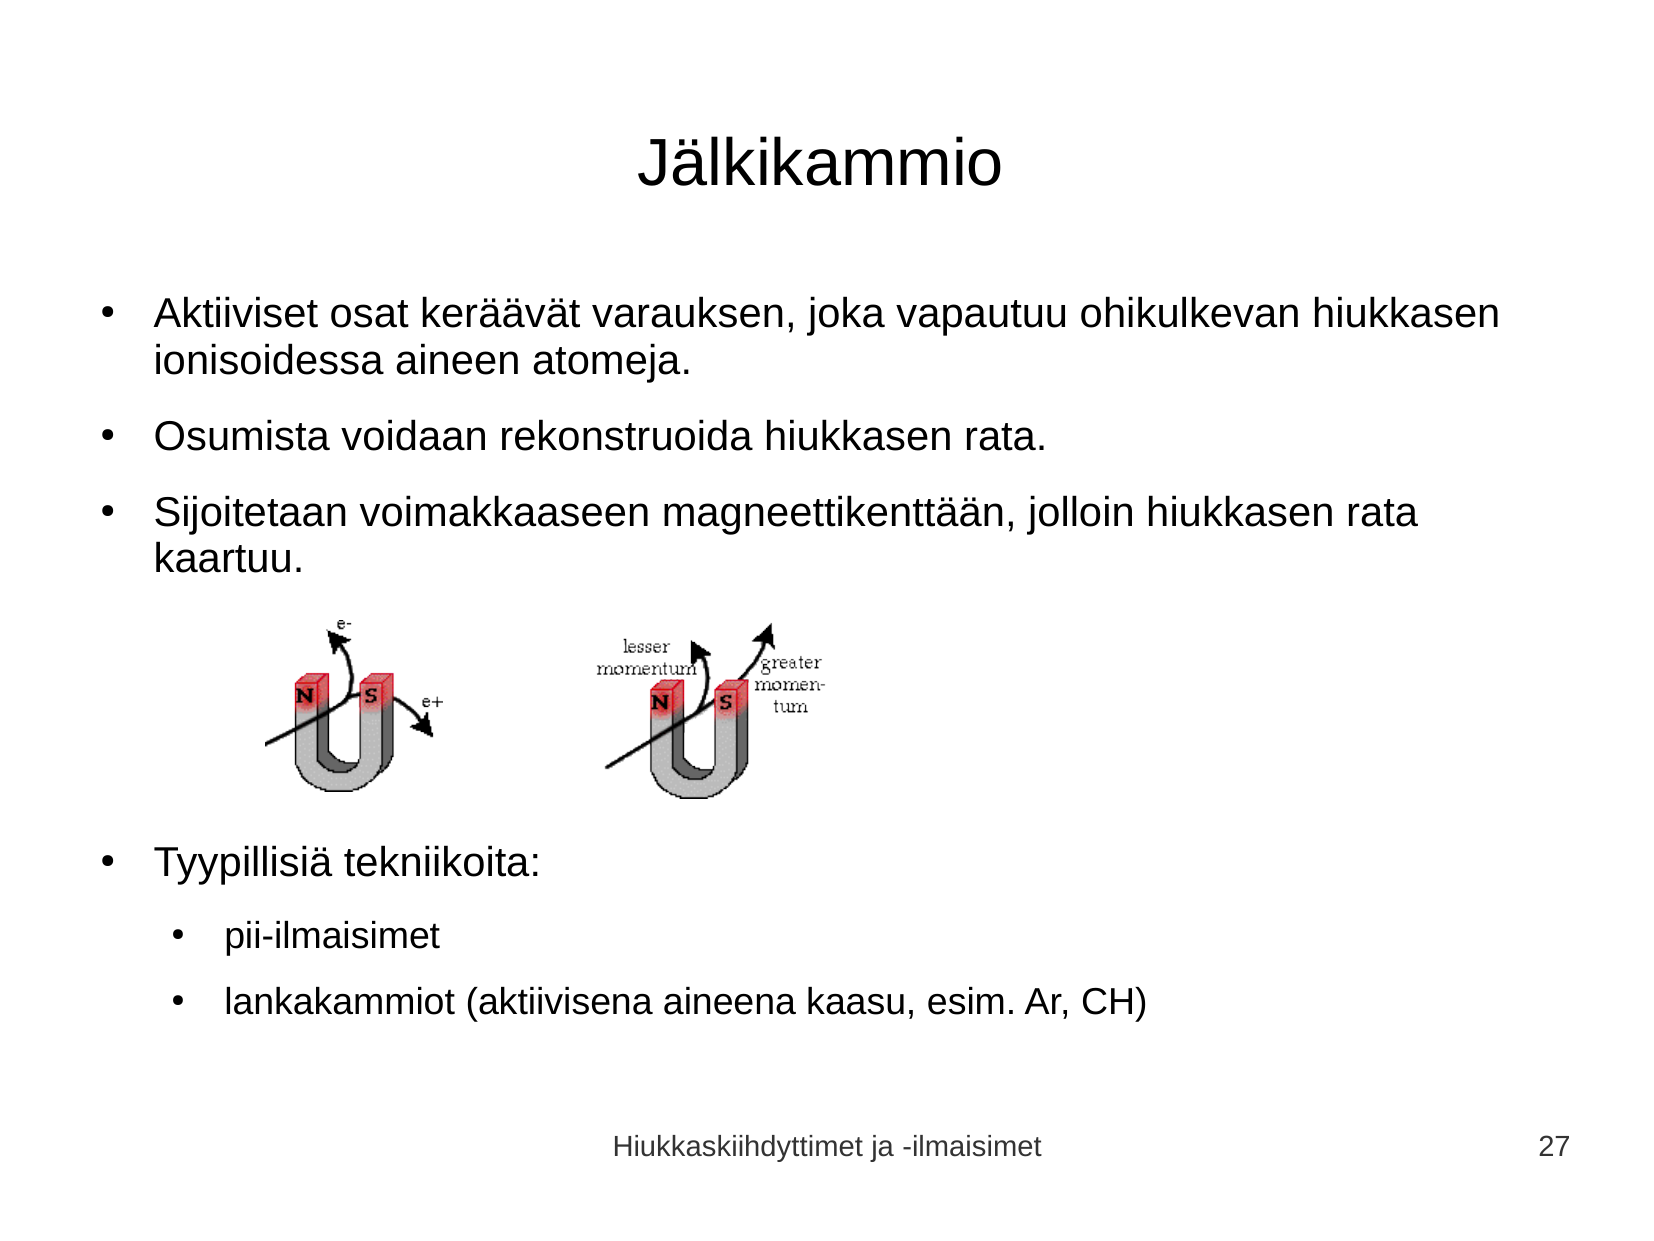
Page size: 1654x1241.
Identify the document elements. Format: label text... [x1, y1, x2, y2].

picture [265, 620, 443, 792]
picture [594, 620, 827, 799]
list Aktiiviset osat keräävät varauksen, joka vapautuu ohikulkevan hiukkasen ionisoidessa aineen atomeja. Osumista voidaan rekonstruoida hiukkasen rata. Sijoitetaan voimakkaaseen magneettikenttään, jolloin hiukkasen rata kaartuu. Tyypillisiä tekniikoita: pii-ilmaisimet lankakammiot (aktiivisena aineena kaasu, esim. Ar, CH) [82, 290, 1571, 1109]
title Jälkikammio [76, 58, 1565, 266]
